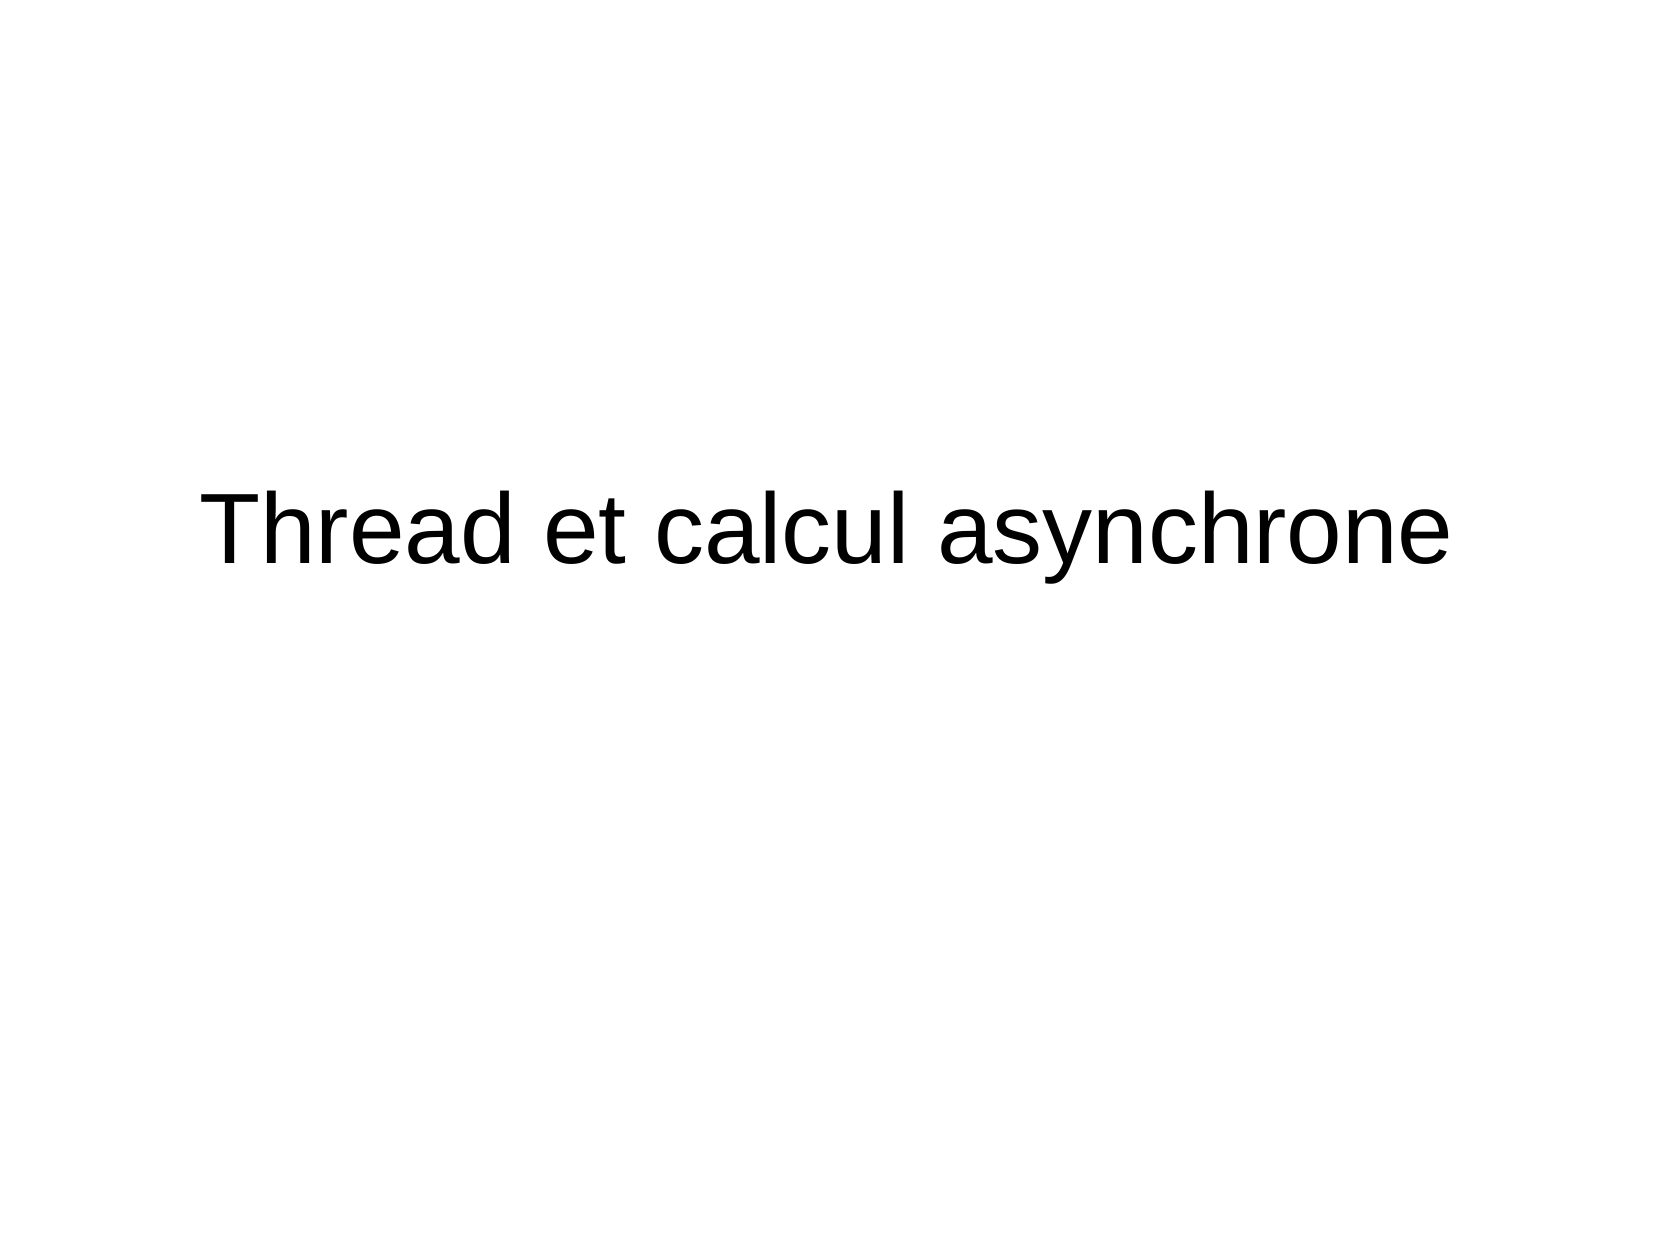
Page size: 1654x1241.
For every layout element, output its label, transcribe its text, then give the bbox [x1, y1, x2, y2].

subtitle Thread et calcul asynchrone [82, 49, 1571, 1010]
